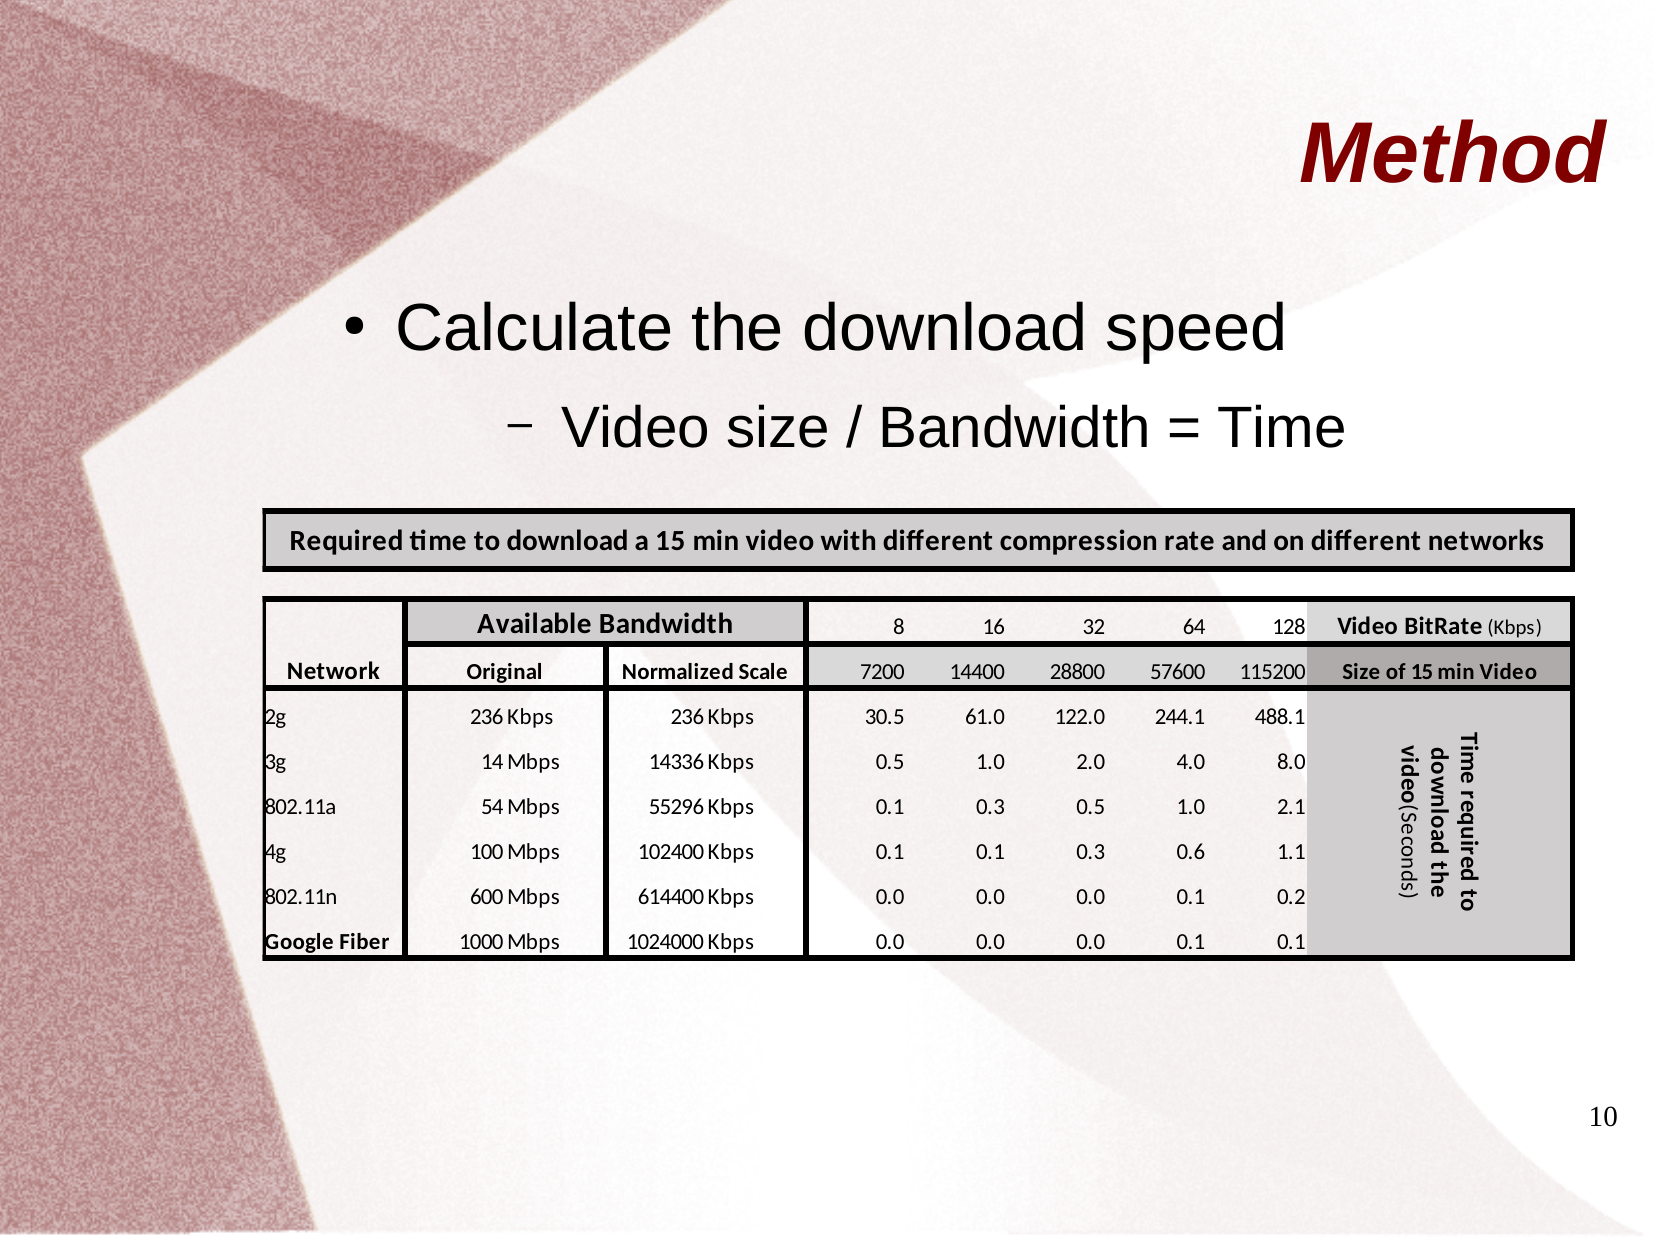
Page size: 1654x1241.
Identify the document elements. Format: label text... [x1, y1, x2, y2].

title Method [596, 49, 1607, 257]
chart [262, 482, 1576, 961]
picture [0, 0, 1654, 1241]
list Calculate the download speed Video size / Bandwidth = Time [324, 290, 1601, 916]
